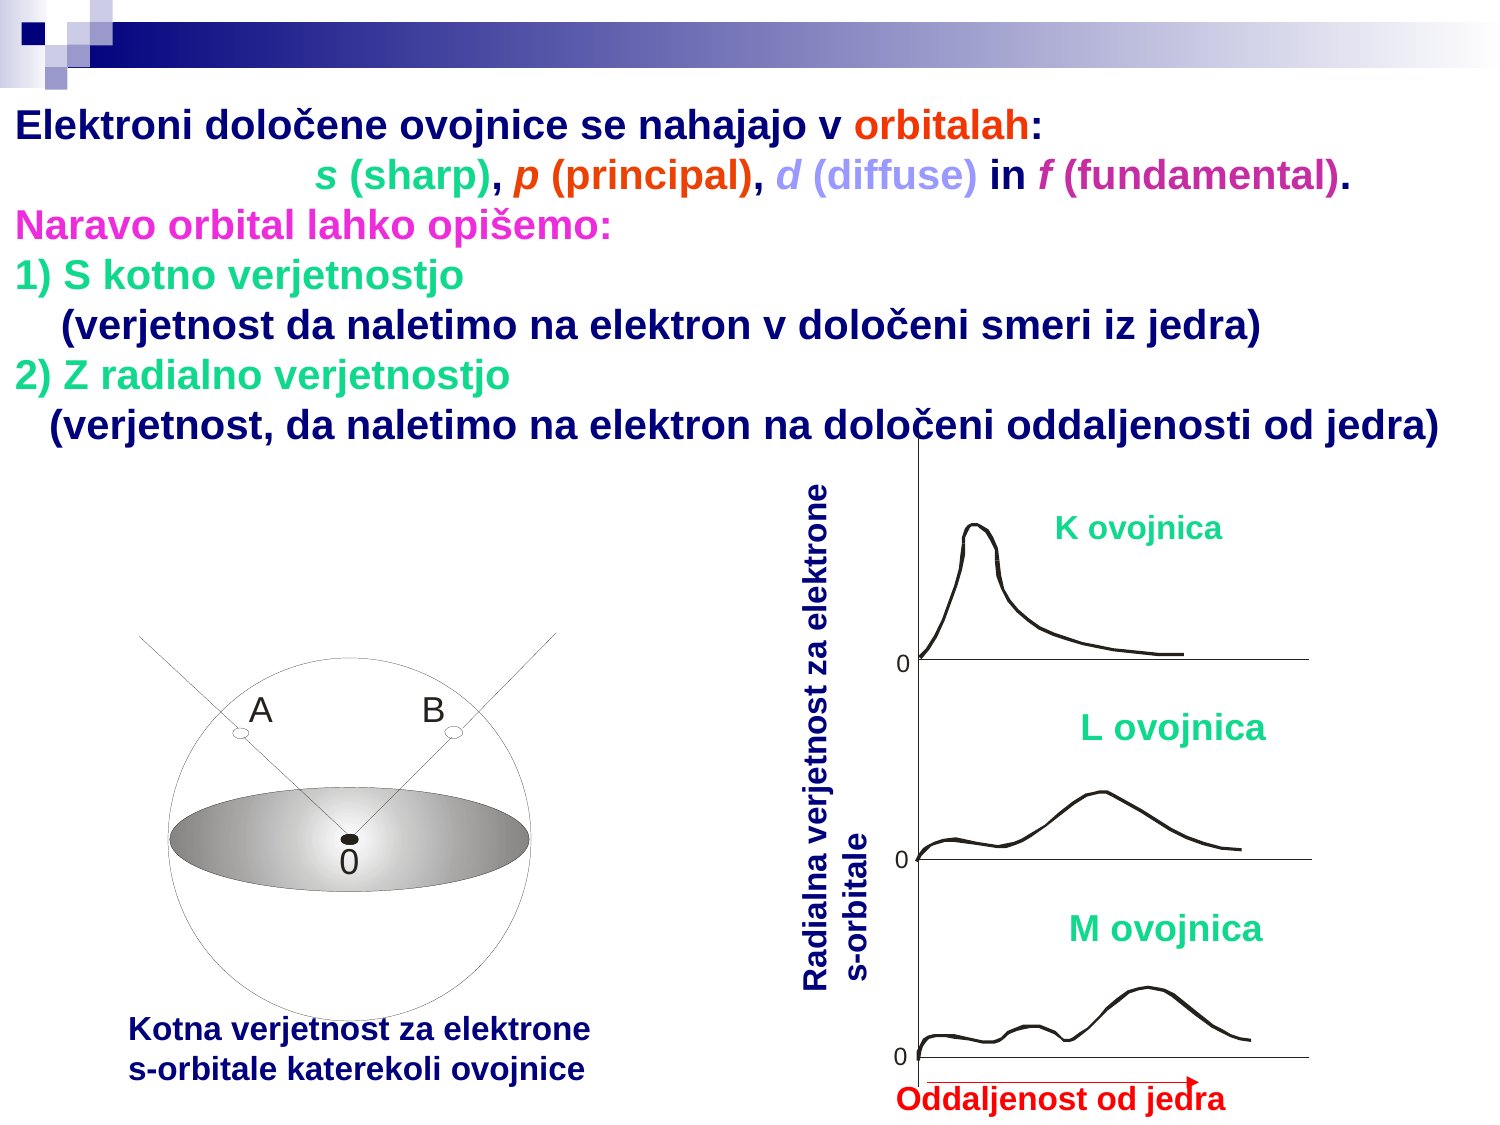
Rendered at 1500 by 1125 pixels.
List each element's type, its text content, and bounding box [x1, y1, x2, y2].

text_box Kotna verjetnost za elektrone s-orbitale katerekoli ovojnice [113, 999, 616, 1095]
text_box Radialna verjetnost za elektrone s-orbitale [785, 469, 881, 1007]
chart [891, 432, 1315, 1091]
text_box K ovojnica [1030, 498, 1238, 555]
text_box M ovojnica [1054, 896, 1278, 958]
text_box Elektroni določene ovojnice se nahajajo v orbitalah: s (sharp), p (principal), d (diffuse) in f (fundamental). Naravo orbital lahko opišemo: 1) S kotno verjetnostjo (verjetnost da naletimo na elektron v določeni smeri iz jedra) 2) Z radialno verjetnostjo (verjetnost, da naletimo na elektron na določeni oddaljenosti od jedra) [0, 90, 1500, 456]
text_box L ovojnica [1065, 695, 1282, 756]
chart [135, 629, 561, 999]
text_box Oddaljenost od jedra [880, 1069, 1241, 1125]
